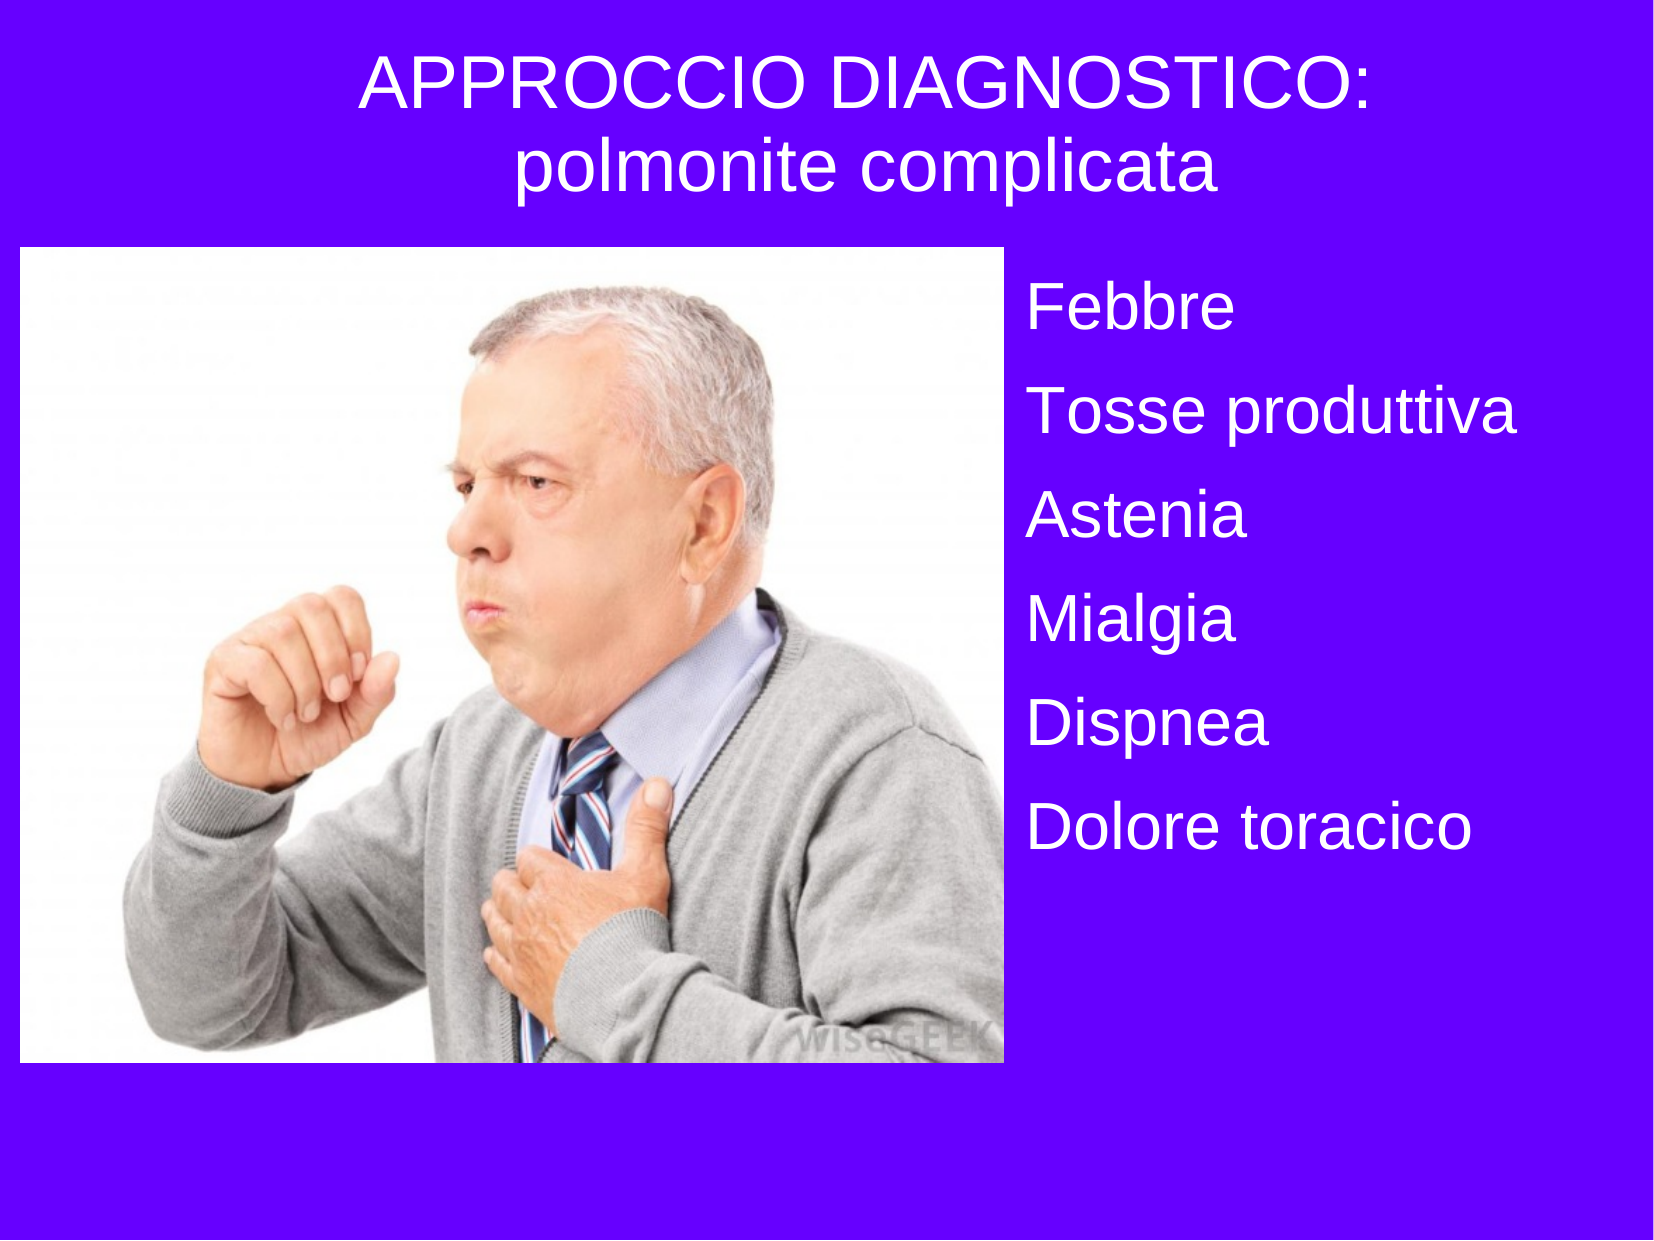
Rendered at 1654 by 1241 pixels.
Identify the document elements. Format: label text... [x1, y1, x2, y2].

title APPROCCIO DIAGNOSTICO: polmonite complicata [157, 41, 1576, 209]
picture [20, 247, 1004, 1063]
text_box Febbre Tosse produttiva Astenia Mialgia Dispnea Dolore toracico [1020, 265, 1550, 863]
